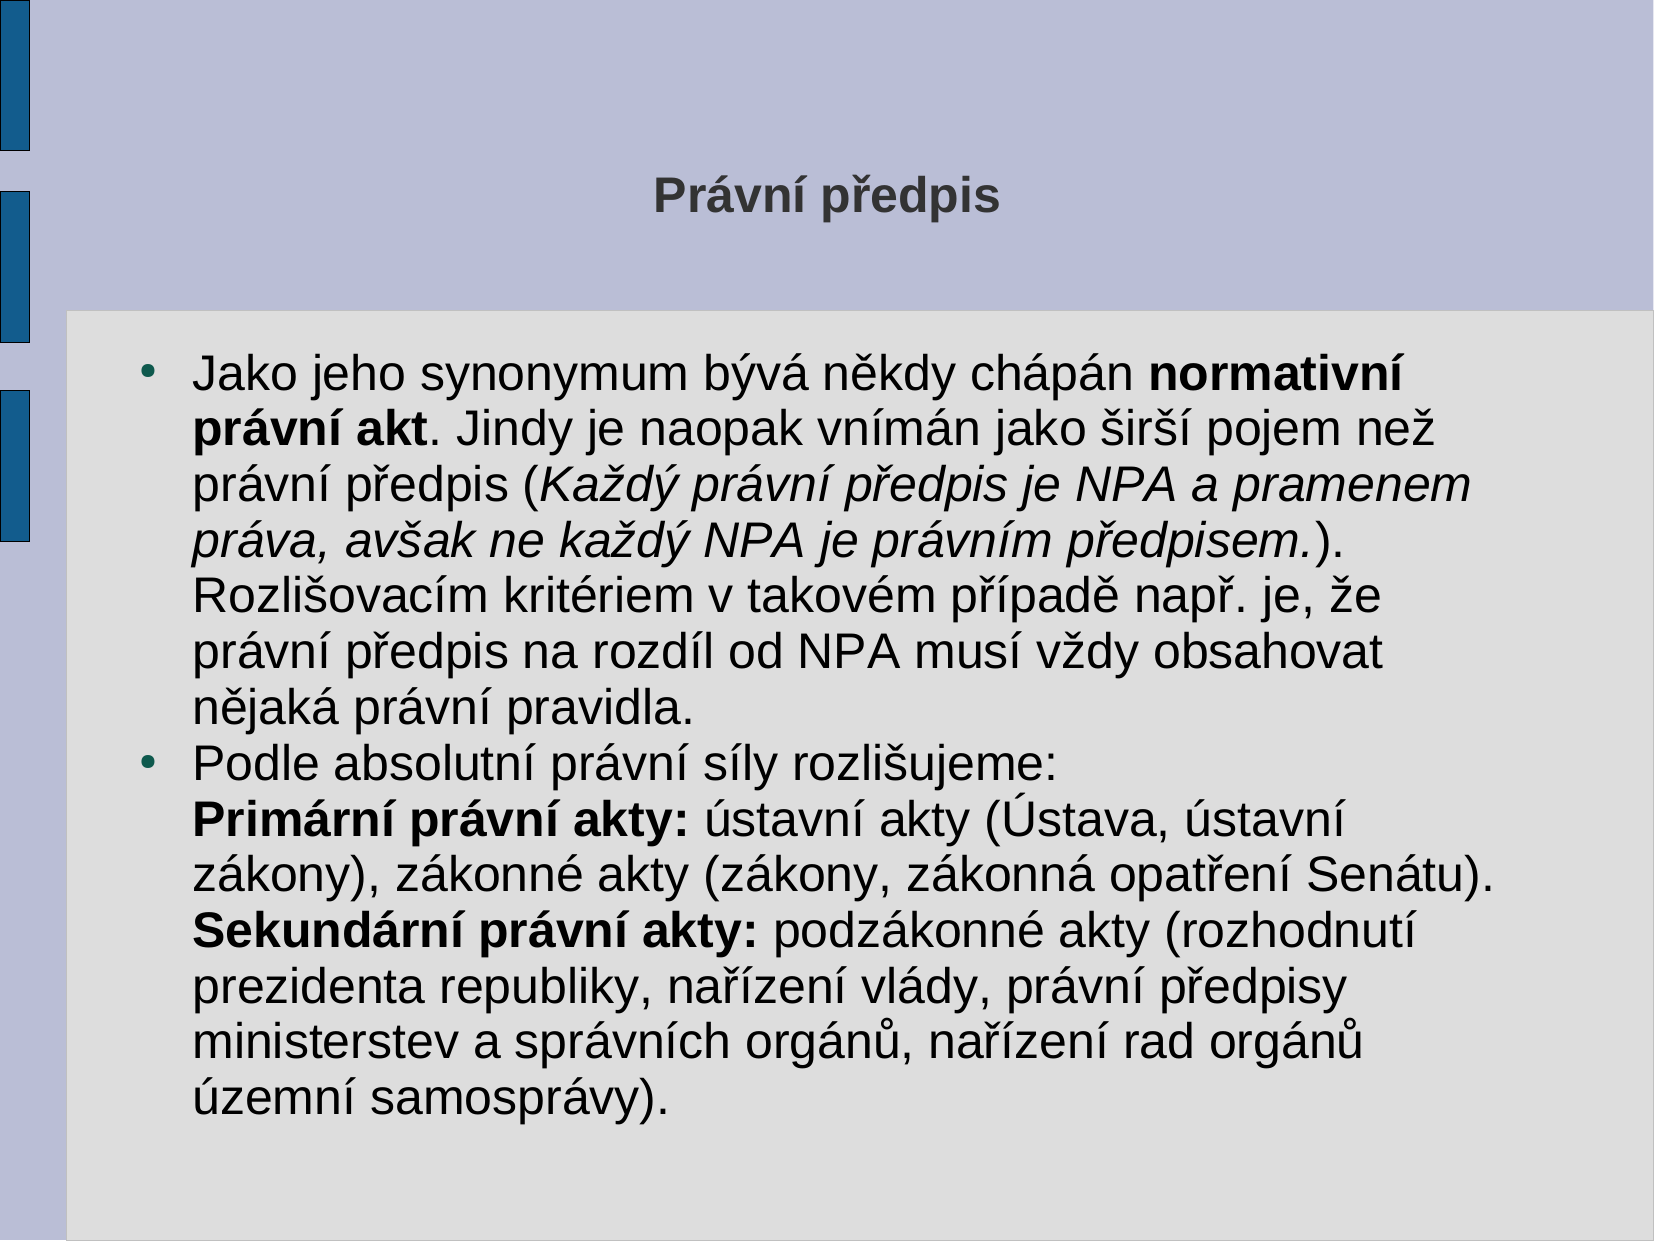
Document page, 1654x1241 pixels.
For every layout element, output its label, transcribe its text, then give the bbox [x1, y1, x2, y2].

list Jako jeho synonymum bývá někdy chápán normativní právní akt. Jindy je naopak vnímán jako širší pojem než právní předpis (Každý právní předpis je NPA a pramenem práva, avšak ne každý NPA je právním předpisem.). Rozlišovacím kritériem v takovém případě např. je, že právní předpis na rozdíl od NPA musí vždy obsahovat nějaká právní pravidla. Podle absolutní právní síly rozlišujeme: Primární právní akty: ústavní akty (Ústava, ústavní zákony), zákonné akty (zákony, zákonná opatření Senátu). Sekundární právní akty: podzákonné akty (rozhodnutí prezidenta republiky, nařízení vlády, právní předpisy ministerstev a správních orgánů, nařízení rad orgánů územní samosprávy). [121, 344, 1534, 1132]
title Právní předpis [121, 91, 1534, 299]
